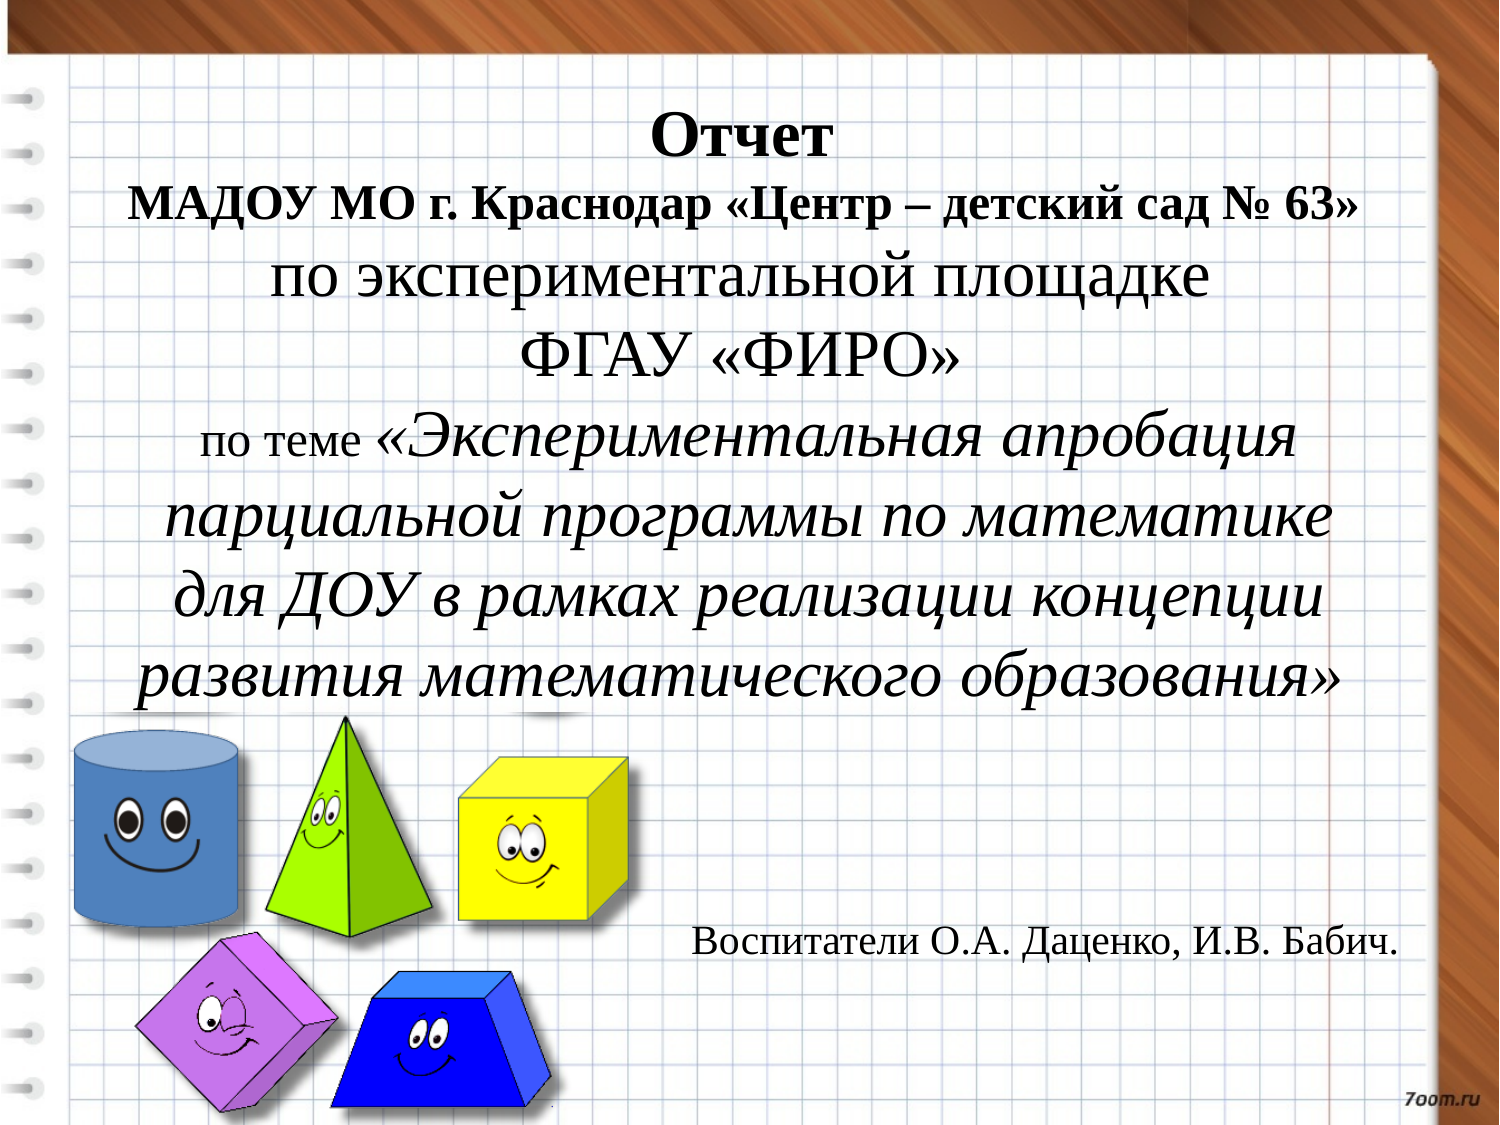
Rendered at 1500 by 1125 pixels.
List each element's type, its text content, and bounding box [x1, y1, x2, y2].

subtitle Воспитатели О.А. Даценко, И.В. Бабич. [650, 905, 1417, 1055]
title Отчет МАДОУ МО г. Краснодар «Центр – детский сад № 63» по экспериментальной площадке ФГАУ «ФИРО» по теме «Экспериментальная апробация парциальной программы по математике для ДОУ в рамках реализации концепции развития математического образования» [112, 82, 1388, 792]
picture [1, 0, 1499, 1125]
